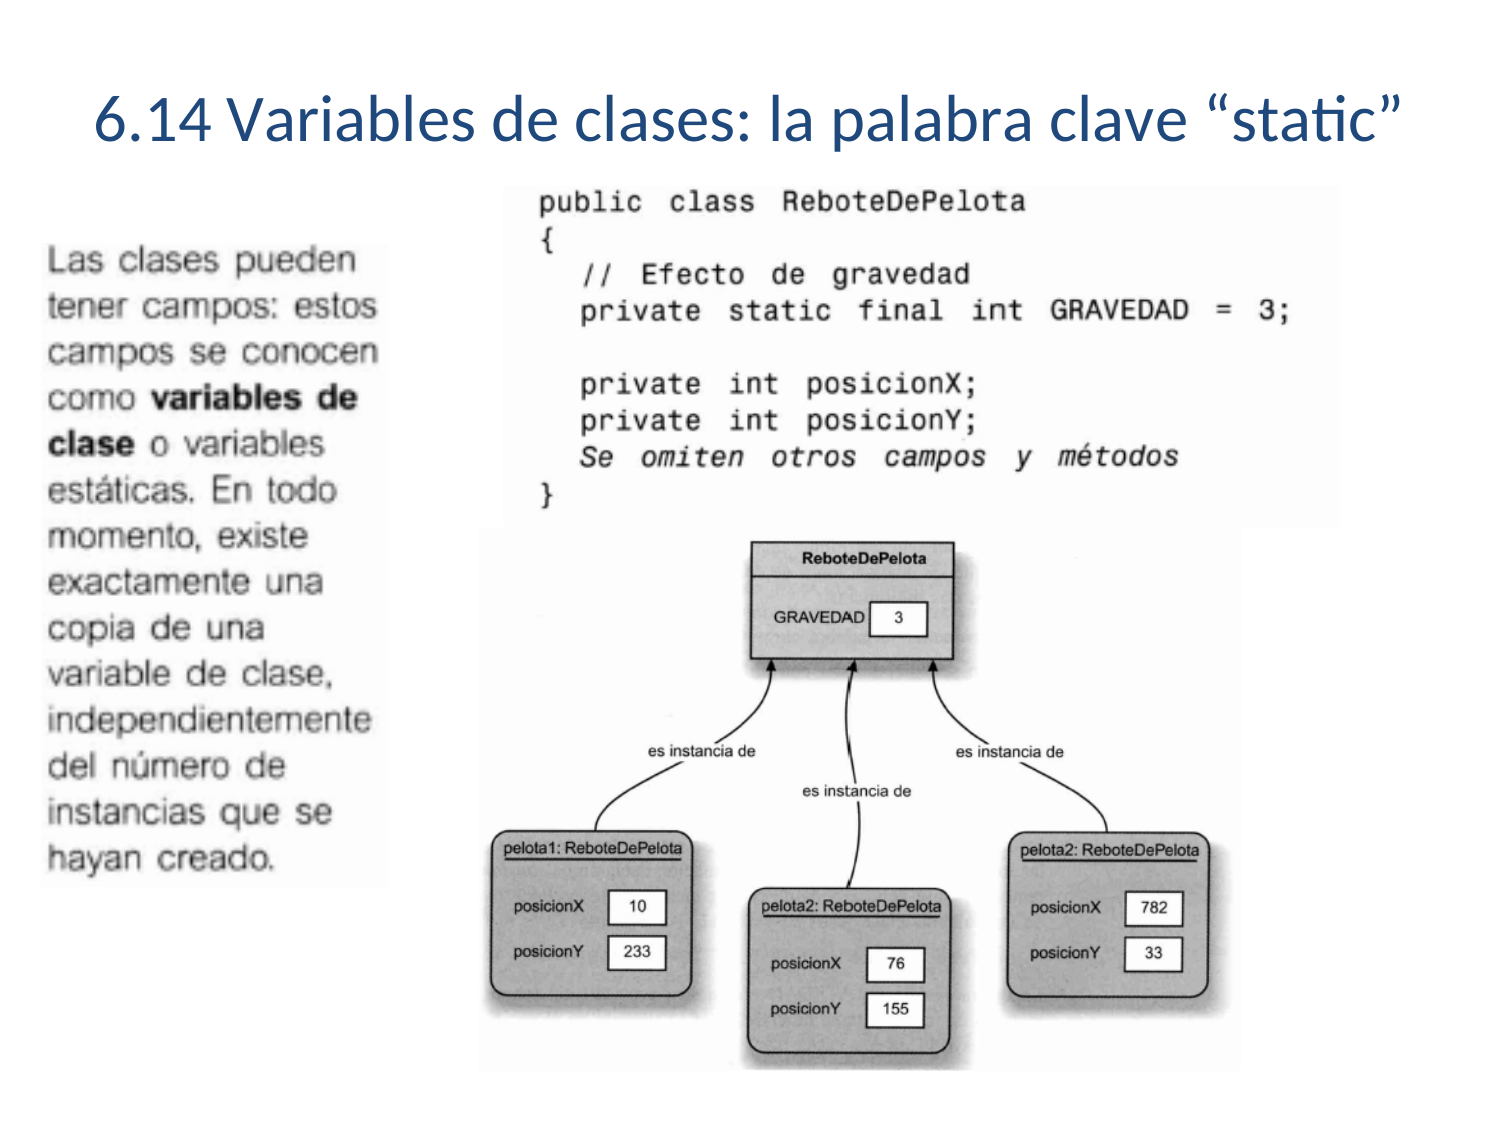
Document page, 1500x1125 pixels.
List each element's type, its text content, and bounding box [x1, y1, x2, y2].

title 6.14 Variables de clases: la palabra clave “static” [75, 45, 1426, 185]
picture [478, 186, 1340, 1071]
picture [41, 243, 388, 887]
